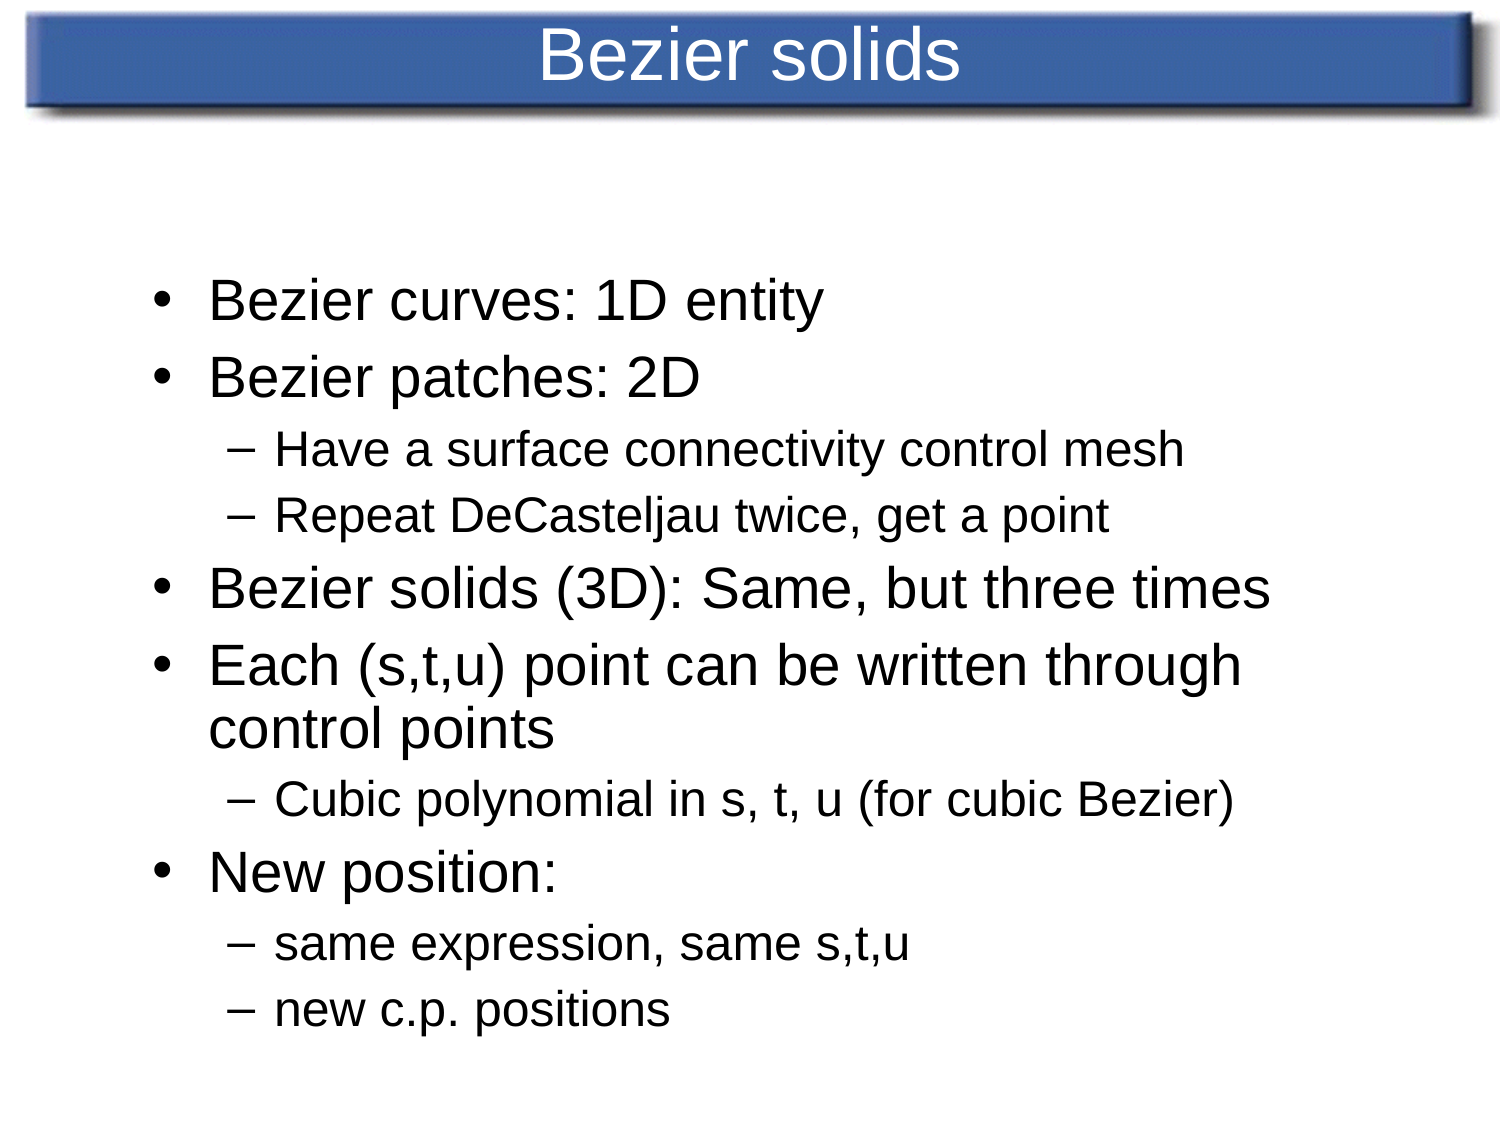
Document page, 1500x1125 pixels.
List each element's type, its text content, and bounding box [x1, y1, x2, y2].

list Bezier curves: 1D entity Bezier patches: 2D Have a surface connectivity control mesh Repeat DeCasteljau twice, get a point Bezier solids (3D): Same, but three times Each (s,t,u) point can be written through control points Cubic polynomial in s, t, u (for cubic Bezier) New position: same expression, same s,t,u new c.p. positions [137, 262, 1413, 1046]
title Bezier solids [75, 0, 1426, 103]
picture [24, 9, 1500, 125]
